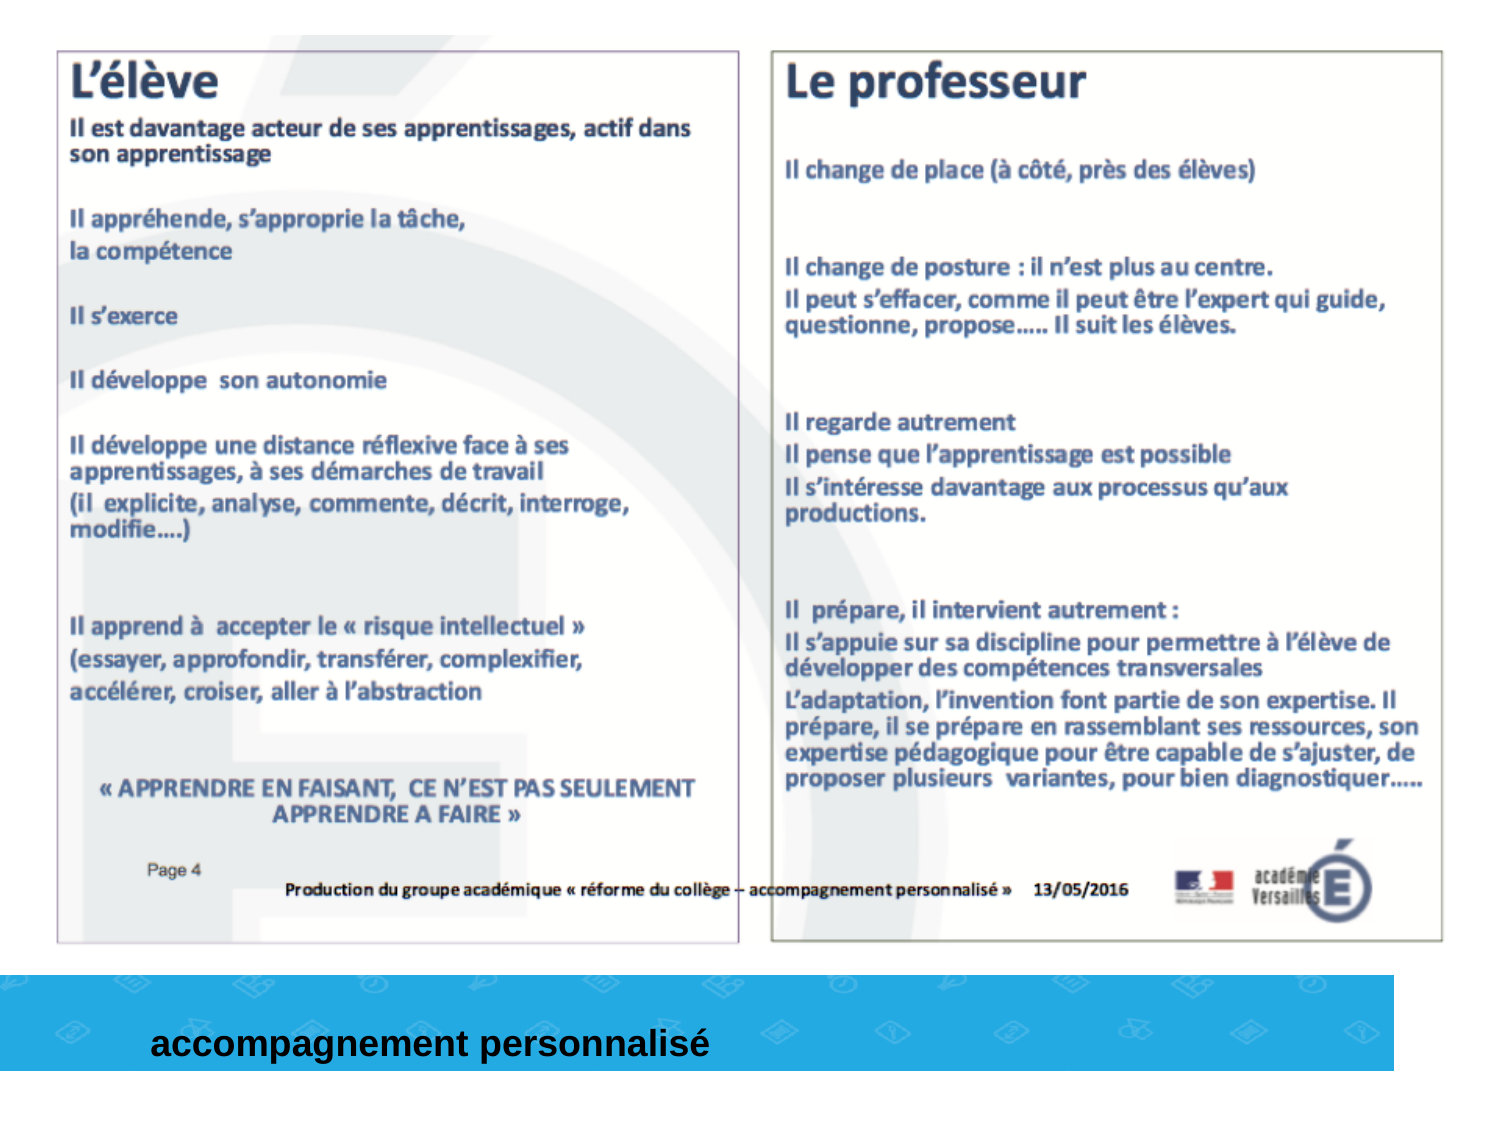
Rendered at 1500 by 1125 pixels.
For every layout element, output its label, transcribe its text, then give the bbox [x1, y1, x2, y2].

picture [46, 35, 1460, 957]
picture [0, 975, 1394, 1071]
text_box accompagnement personnalisé [135, 1011, 1353, 1072]
